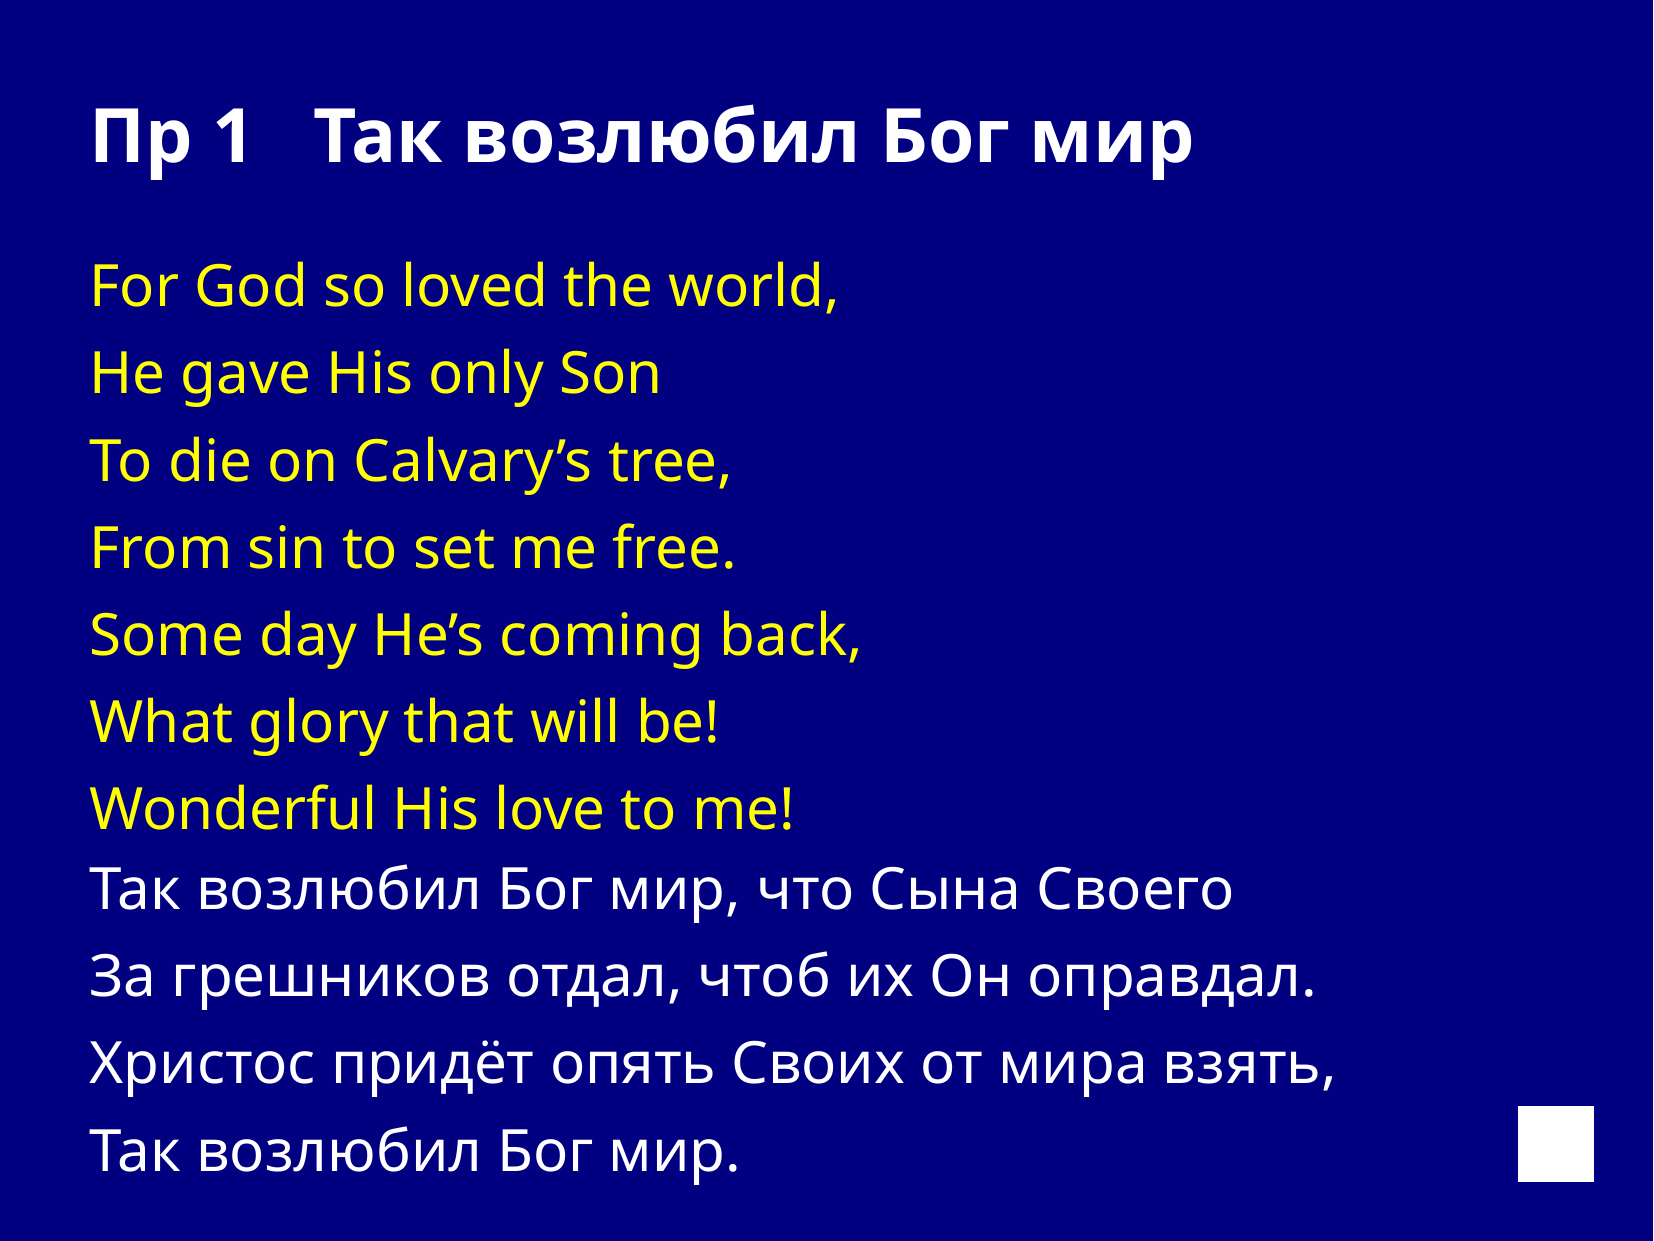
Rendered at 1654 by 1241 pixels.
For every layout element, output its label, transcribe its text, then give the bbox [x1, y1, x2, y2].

text_box Пр 1 Так возлюбил Бог мир [75, 75, 1576, 188]
text_box For God so loved the world, He gave His only Son To die on Calvary’s tree, From sin to set me free. Some day He’s coming back, What glory that will be! Wonderful His love to me! [75, 188, 1576, 675]
text_box [1576, 1106, 1594, 1182]
text_box Так возлюбил Бог мир, что Сына Своего За грешников отдал, чтоб их Он оправдал. Христос придёт опять Своих от мира взять, Так возлюбил Бог мир. [75, 675, 1576, 1201]
